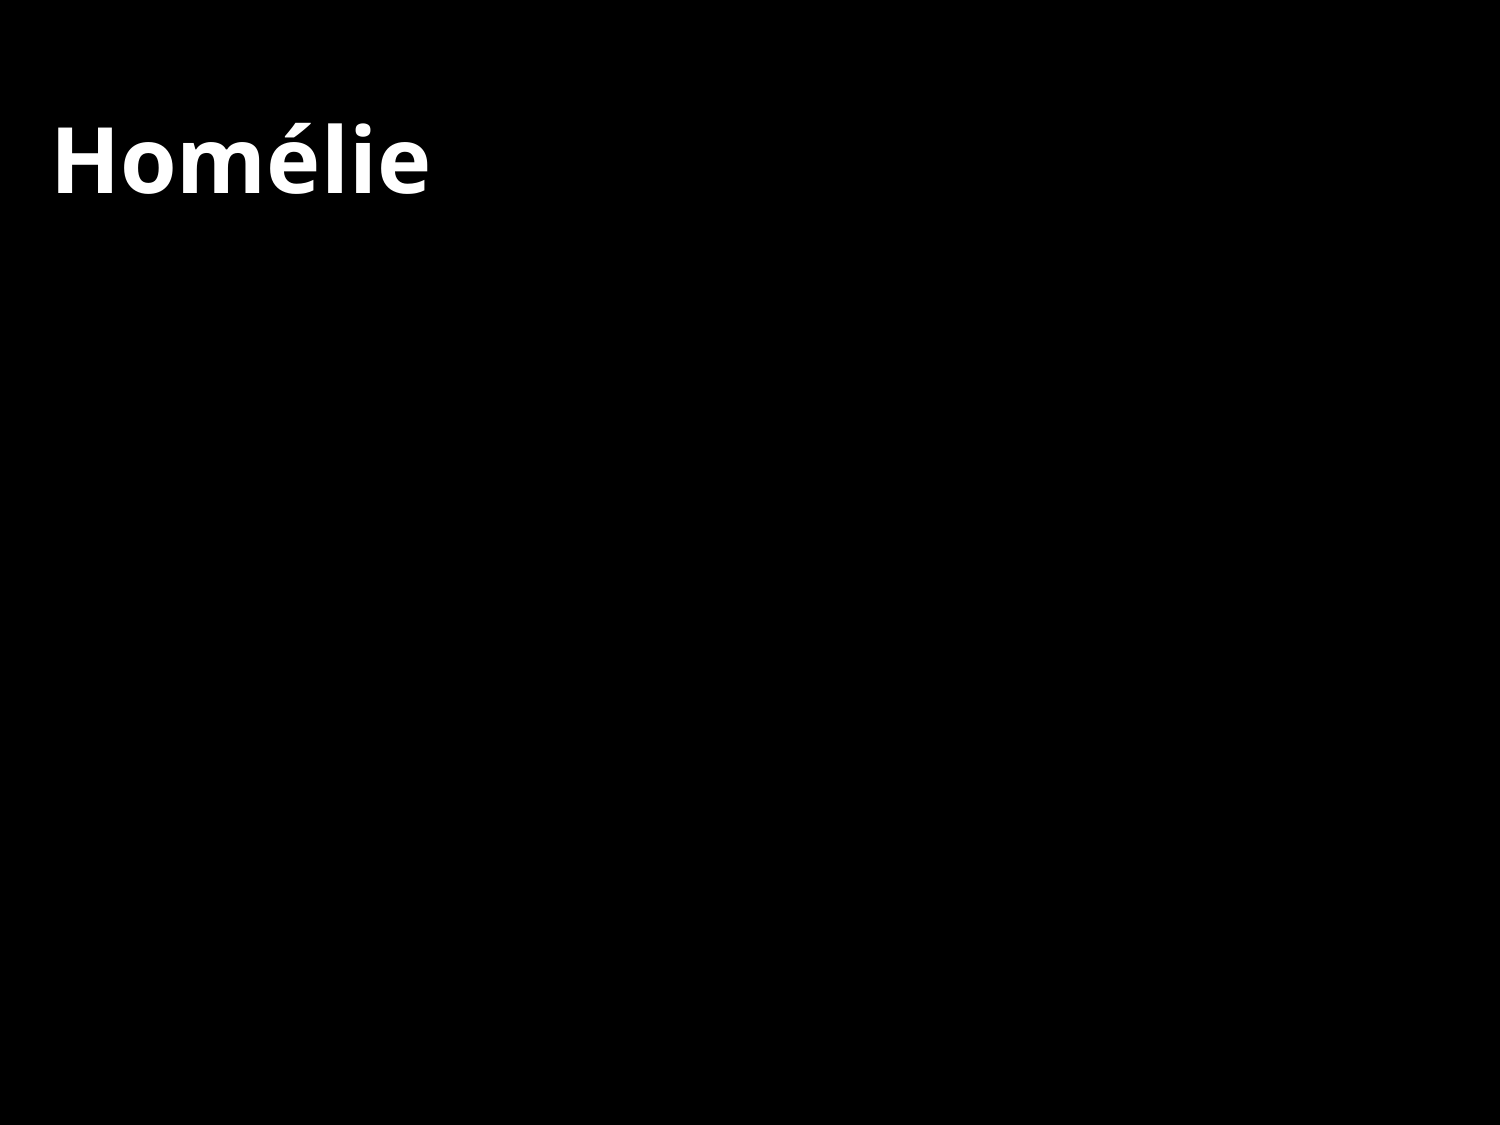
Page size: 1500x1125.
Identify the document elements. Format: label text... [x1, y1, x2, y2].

list Homélie [35, 94, 1430, 1063]
